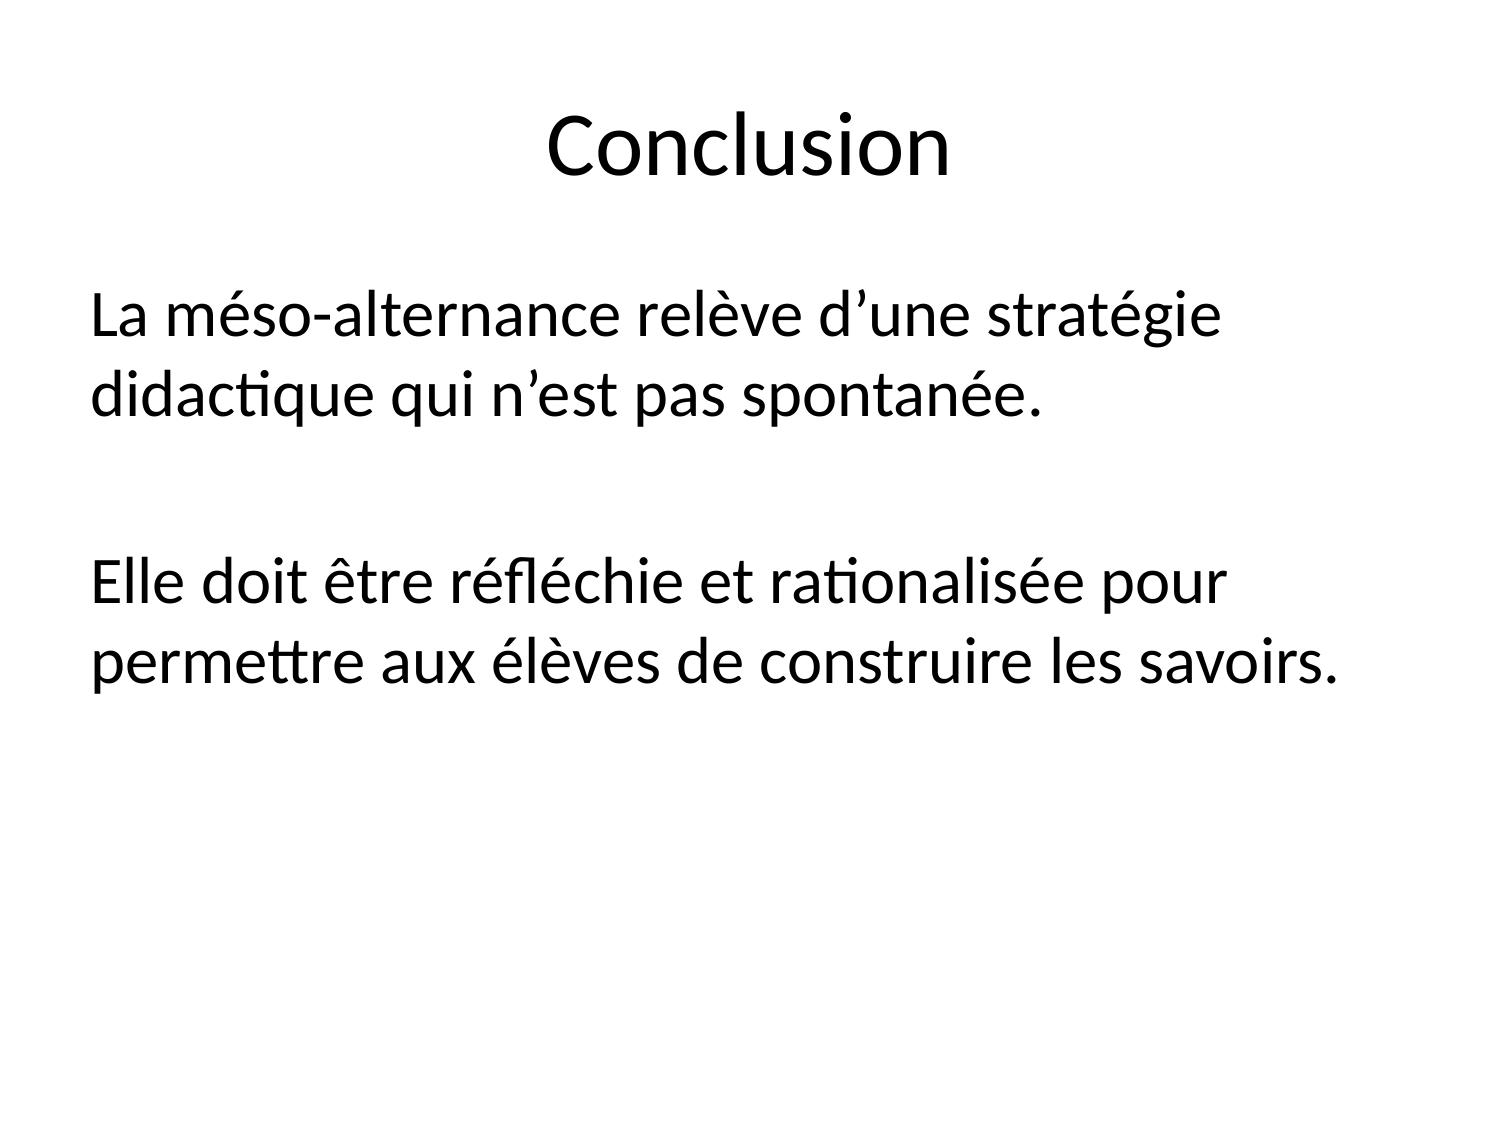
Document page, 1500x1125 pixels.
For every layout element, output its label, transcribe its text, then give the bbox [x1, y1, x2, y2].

list La méso-alternance relève d’une stratégie didactique qui n’est pas spontanée. Elle doit être réfléchie et rationalisée pour permettre aux élèves de construire les savoirs. [75, 262, 1425, 1005]
title Conclusion [75, 45, 1425, 233]
